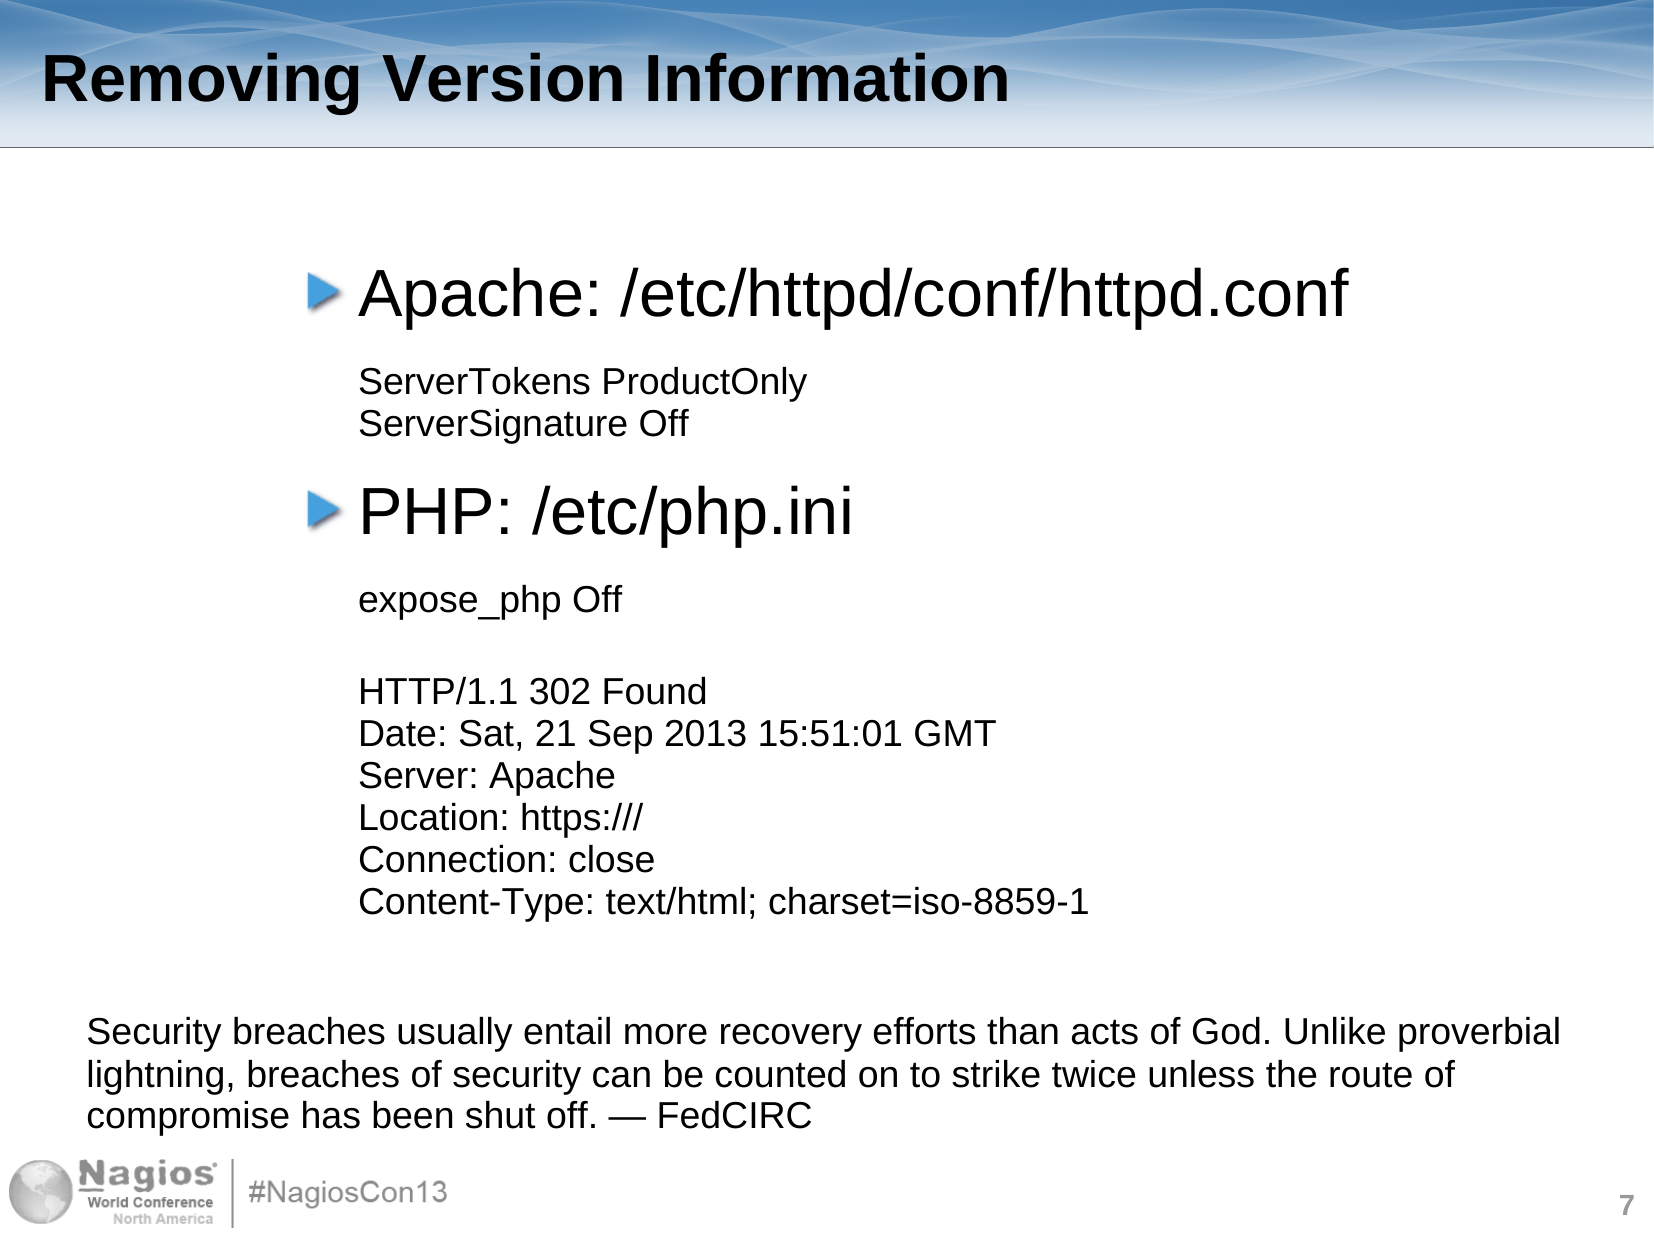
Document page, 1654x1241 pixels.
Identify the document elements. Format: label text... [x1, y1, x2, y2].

picture [0, 0, 1654, 147]
picture [9, 1159, 453, 1228]
text_box Security breaches usually entail more recovery efforts than acts of God. Unlike proverbial lightning, breaches of security can be counted on to strike twice unless the route of compromise has been shut off. — FedCIRC [71, 1003, 1582, 1145]
list Apache: /etc/httpd/conf/httpd.conf ServerTokens ProductOnly ServerSignature Off PHP: /etc/php.ini expose_php Off HTTP/1.1 302 Found Date: Sat, 21 Sep 2013 15:51:01 GMT Server: Apache Location: https:/// Connection: close Content-Type: text/html; charset=iso-8859-1 [287, 256, 1367, 984]
title Removing Version Information [41, 29, 1248, 127]
